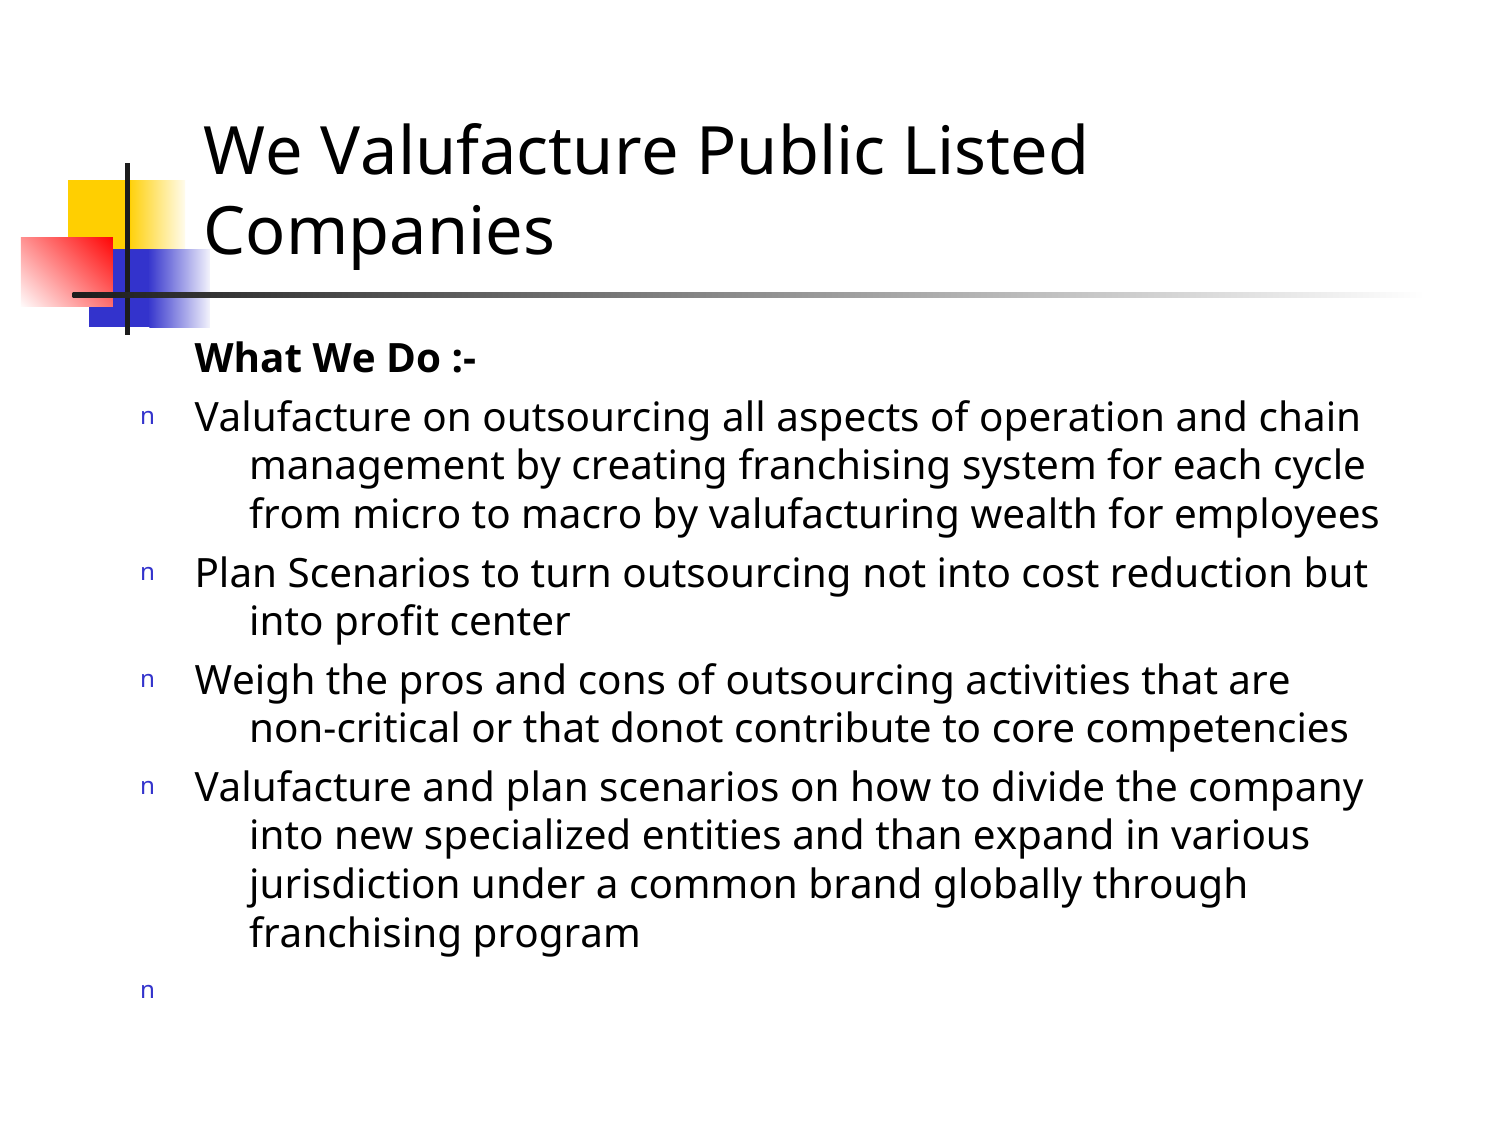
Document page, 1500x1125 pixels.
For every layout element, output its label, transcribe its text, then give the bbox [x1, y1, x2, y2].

list What We Do :- Valufacture on outsourcing all aspects of operation and chain management by creating franchising system for each cycle from micro to macro by valufacturing wealth for employees Plan Scenarios to turn outsourcing not into cost reduction but into profit center Weigh the pros and cons of outsourcing activities that are non-critical or that donot contribute to core competencies Valufacture and plan scenarios on how to divide the company into new specialized entities and than expand in various jurisdiction under a common brand globally through franchising program [125, 324, 1401, 1000]
title We Valufacture Public Listed Companies [188, 35, 1468, 275]
